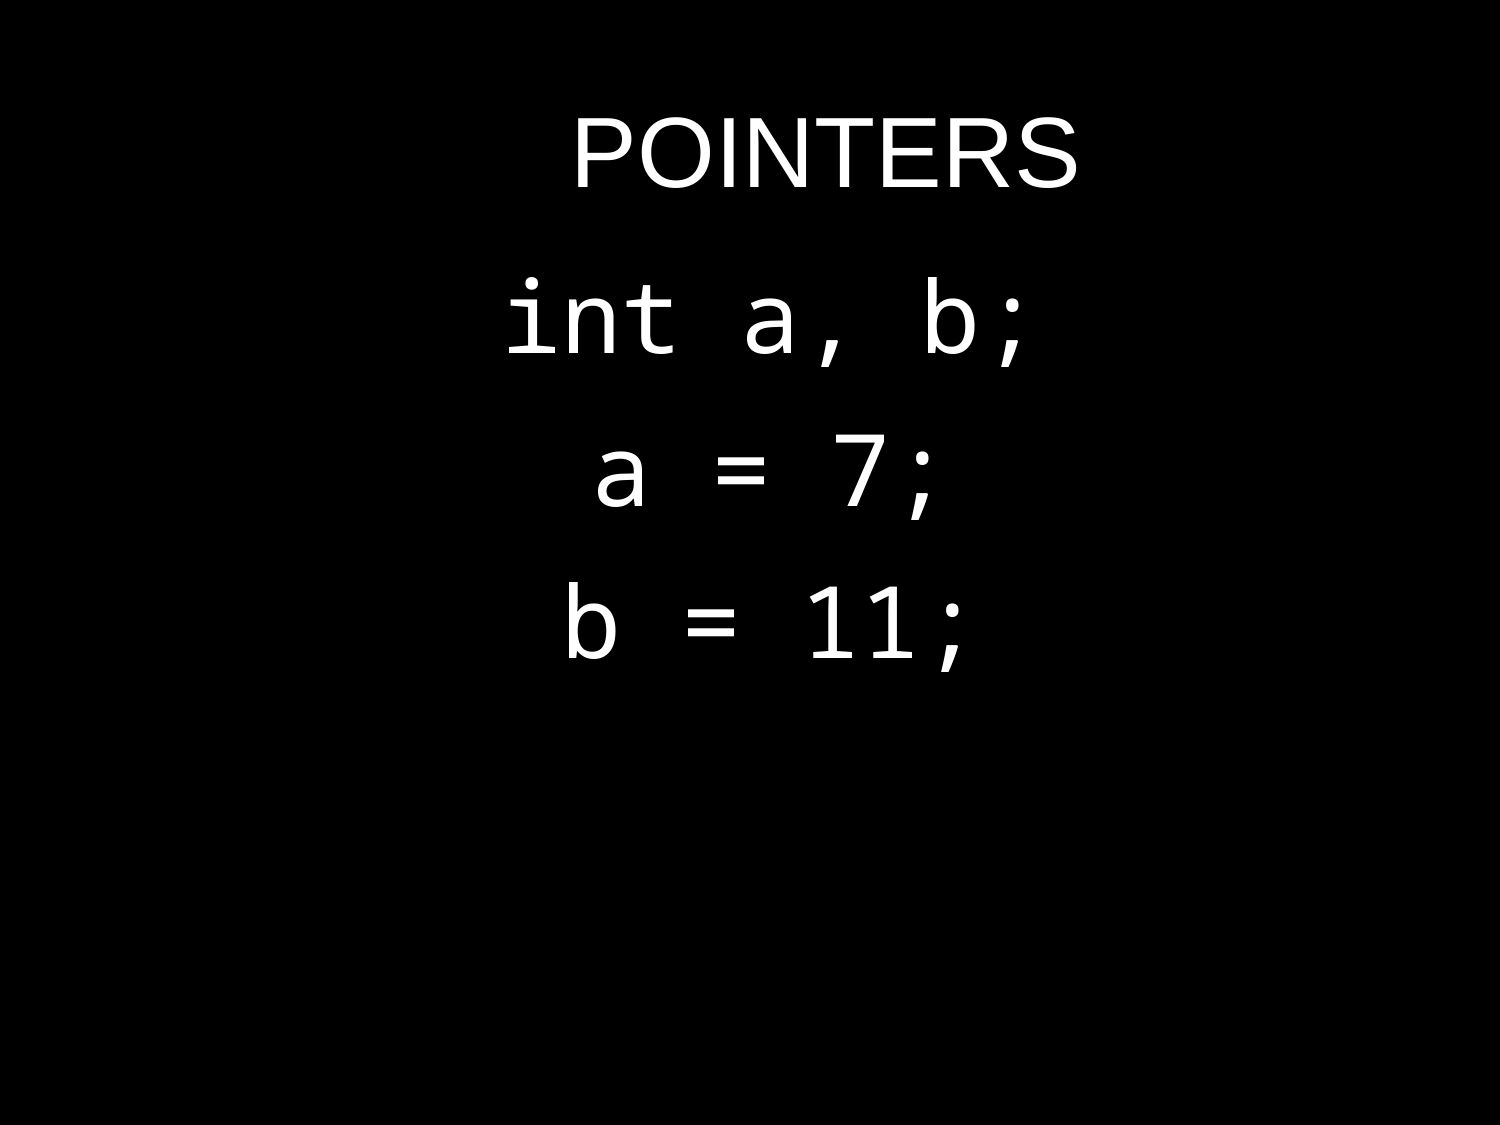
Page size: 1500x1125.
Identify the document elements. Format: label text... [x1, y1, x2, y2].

title POINTERS [82, 49, 1500, 257]
list int a, b; a = 7; b = 11; [154, 246, 1388, 1051]
